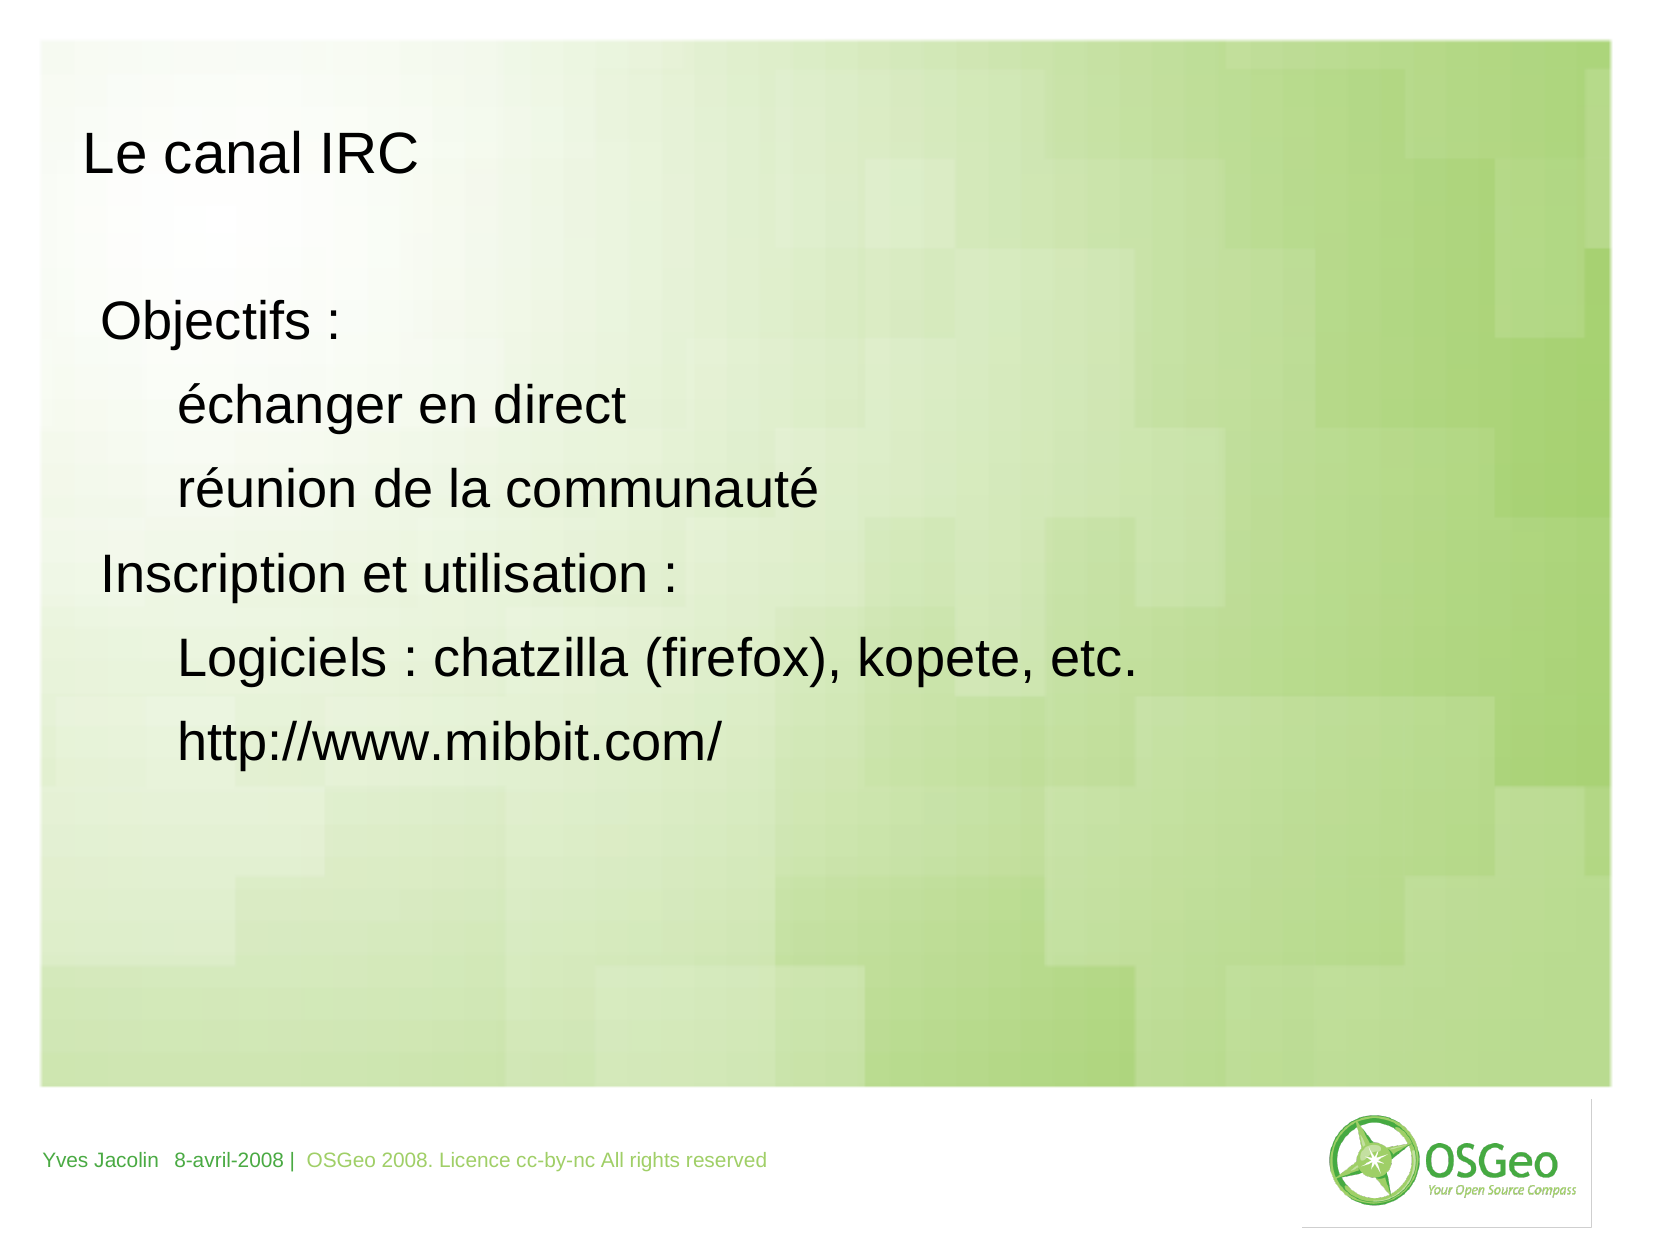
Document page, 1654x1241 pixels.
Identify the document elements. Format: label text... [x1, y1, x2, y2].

title Le canal IRC [82, 56, 1571, 250]
list Objectifs : échanger en direct réunion de la communauté Inscription et utilisation : Logiciels : chatzilla (firefox), kopete, etc. http://www.mibbit.com/ [82, 290, 1571, 1094]
picture [0, 1, 1654, 1239]
